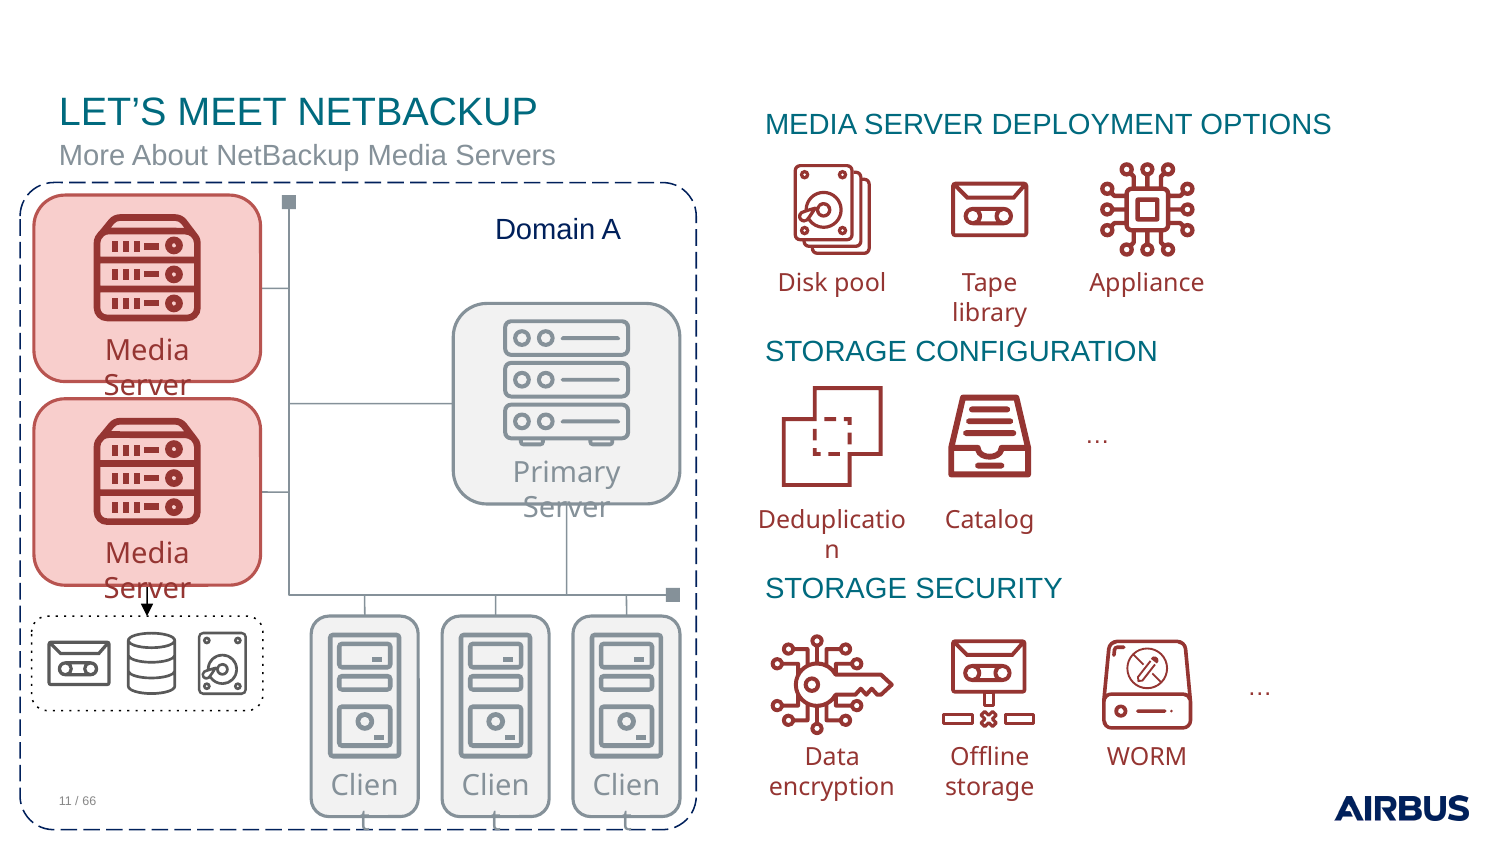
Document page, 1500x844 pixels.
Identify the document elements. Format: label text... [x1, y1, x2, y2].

text_box Deduplication [740, 488, 925, 579]
text_box [1114, 704, 1128, 718]
text_box [1135, 709, 1167, 713]
text_box Offline storage [885, 725, 1094, 816]
text_box [453, 303, 680, 447]
text_box … [1060, 403, 1134, 464]
text_box [951, 181, 1029, 238]
text_box [311, 616, 419, 750]
text_box Appliance [1065, 251, 1230, 312]
text_box WORM [1068, 725, 1226, 786]
text_box Media Server [43, 315, 252, 407]
text_box [33, 398, 261, 577]
text_box Domain A [302, 195, 637, 261]
text_box MEDIA SERVER DEPLOYMENT OPTIONS [750, 89, 1472, 155]
text_box [665, 587, 680, 602]
text_box [948, 394, 1032, 478]
text_box [47, 640, 111, 687]
text_box [770, 634, 894, 736]
text_box [793, 164, 871, 255]
text_box [1102, 639, 1193, 725]
text_box Data encryption [749, 725, 885, 816]
text_box Client [572, 750, 680, 844]
text_box Catalog [907, 488, 1072, 549]
text_box [442, 616, 550, 750]
text_box Tape library [907, 251, 1072, 317]
text_box [781, 386, 883, 487]
text_box … [1222, 654, 1297, 715]
text_box [281, 195, 296, 210]
text_box Media Server [43, 519, 252, 620]
text_box STORAGE CONFIGURATION [749, 317, 1462, 383]
text_box Primary Server [453, 438, 680, 539]
text_box [33, 195, 261, 373]
text_box [126, 631, 177, 695]
text_box Disk pool [749, 251, 907, 312]
text_box [951, 639, 1027, 694]
text_box [1100, 162, 1195, 251]
text_box Client [311, 750, 419, 844]
picture [1334, 795, 1469, 821]
text_box [572, 616, 681, 799]
text_box Client [442, 750, 550, 844]
title LET’S MEET NETBACKUP More About NetBackup Media Servers [58, 80, 1441, 192]
text_box [197, 631, 247, 696]
text_box STORAGE SECURITY [750, 554, 1462, 620]
